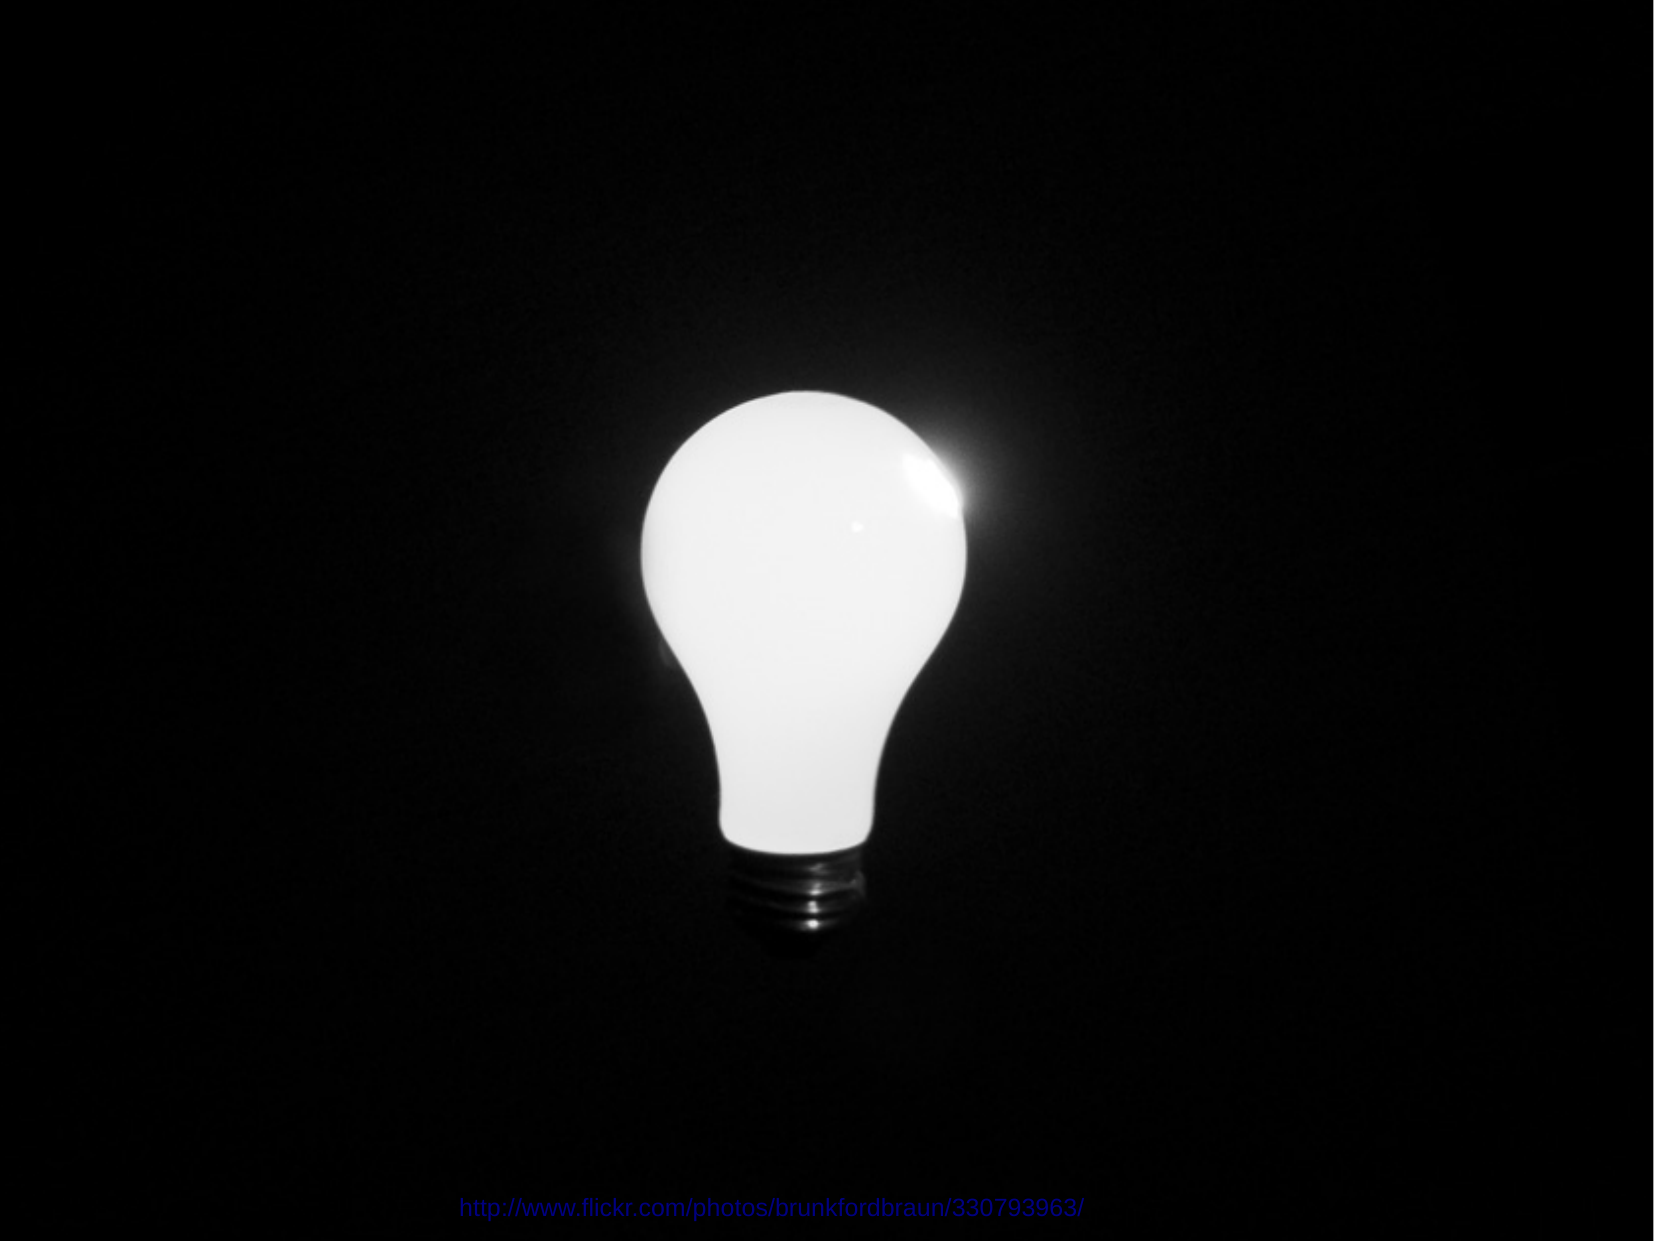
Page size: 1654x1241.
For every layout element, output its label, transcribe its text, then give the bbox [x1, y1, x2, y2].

picture [0, 0, 1654, 1241]
text_box http://www.flickr.com/photos/brunkfordbraun/330793963/ [420, 1141, 1126, 1241]
